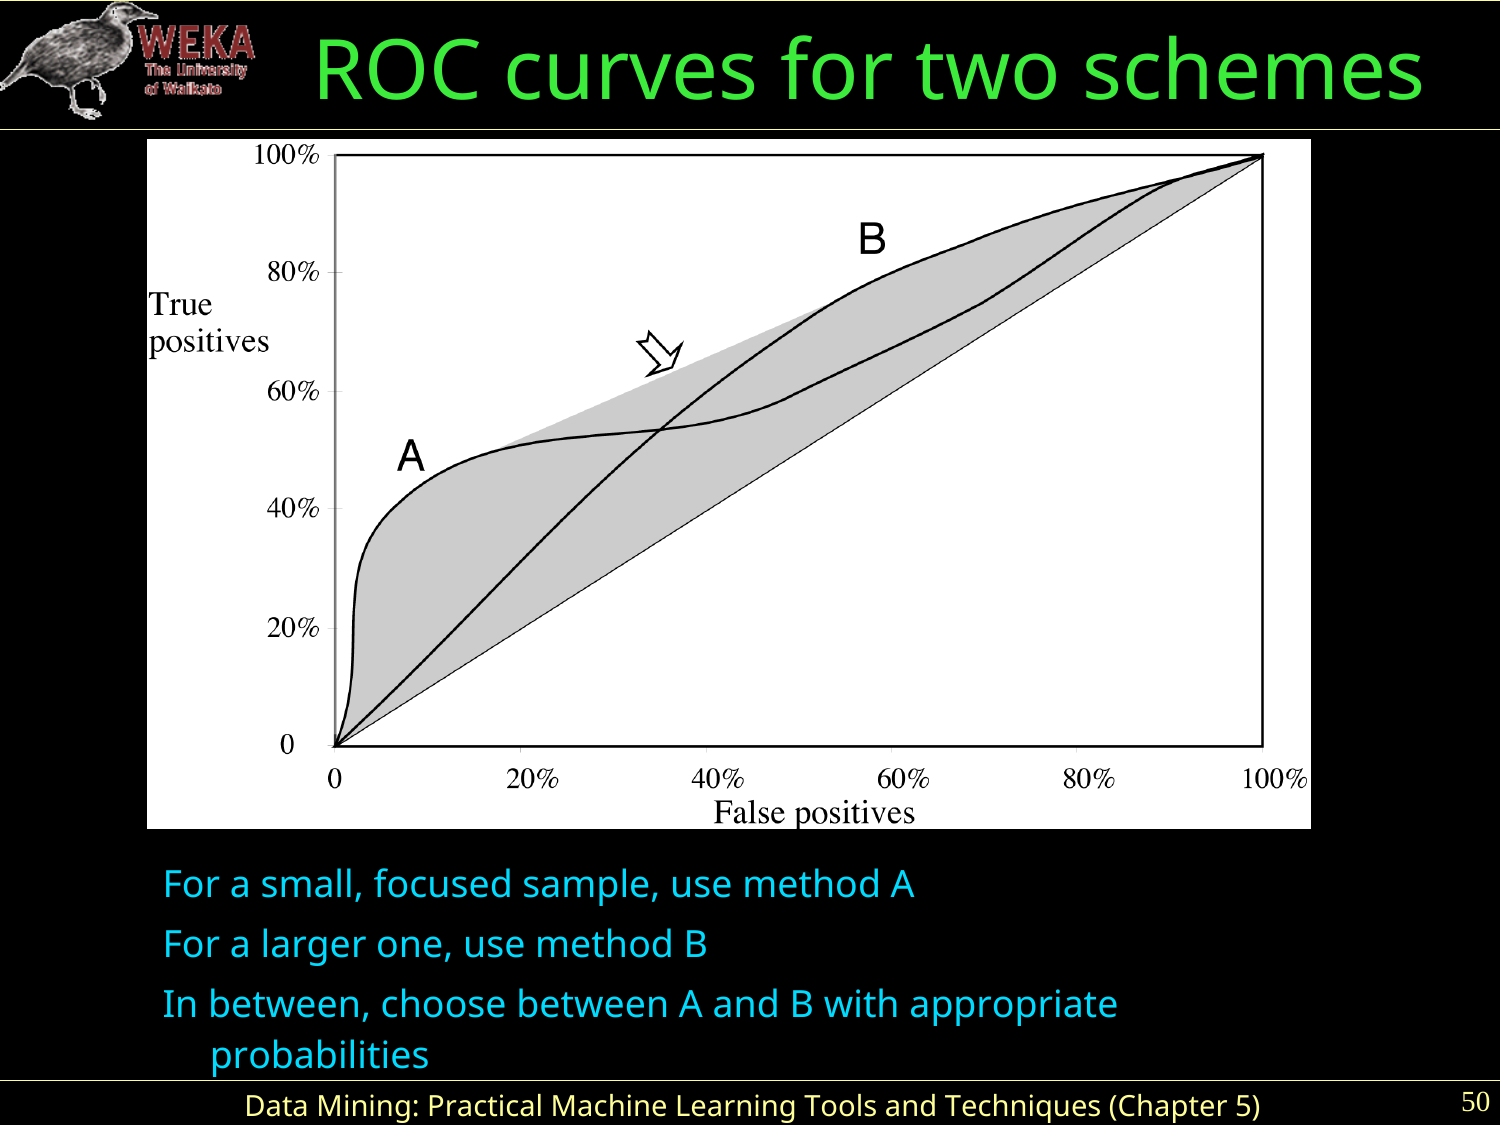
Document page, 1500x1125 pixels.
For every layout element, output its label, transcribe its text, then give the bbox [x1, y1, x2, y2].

title ROC curves for two schemes [297, 0, 1500, 148]
text_box For a small, focused sample, use method A For a larger one, use method B In between, choose between A and B with appropriate probabilities [147, 849, 1361, 1055]
picture [147, 139, 1311, 829]
picture [0, 1, 266, 129]
